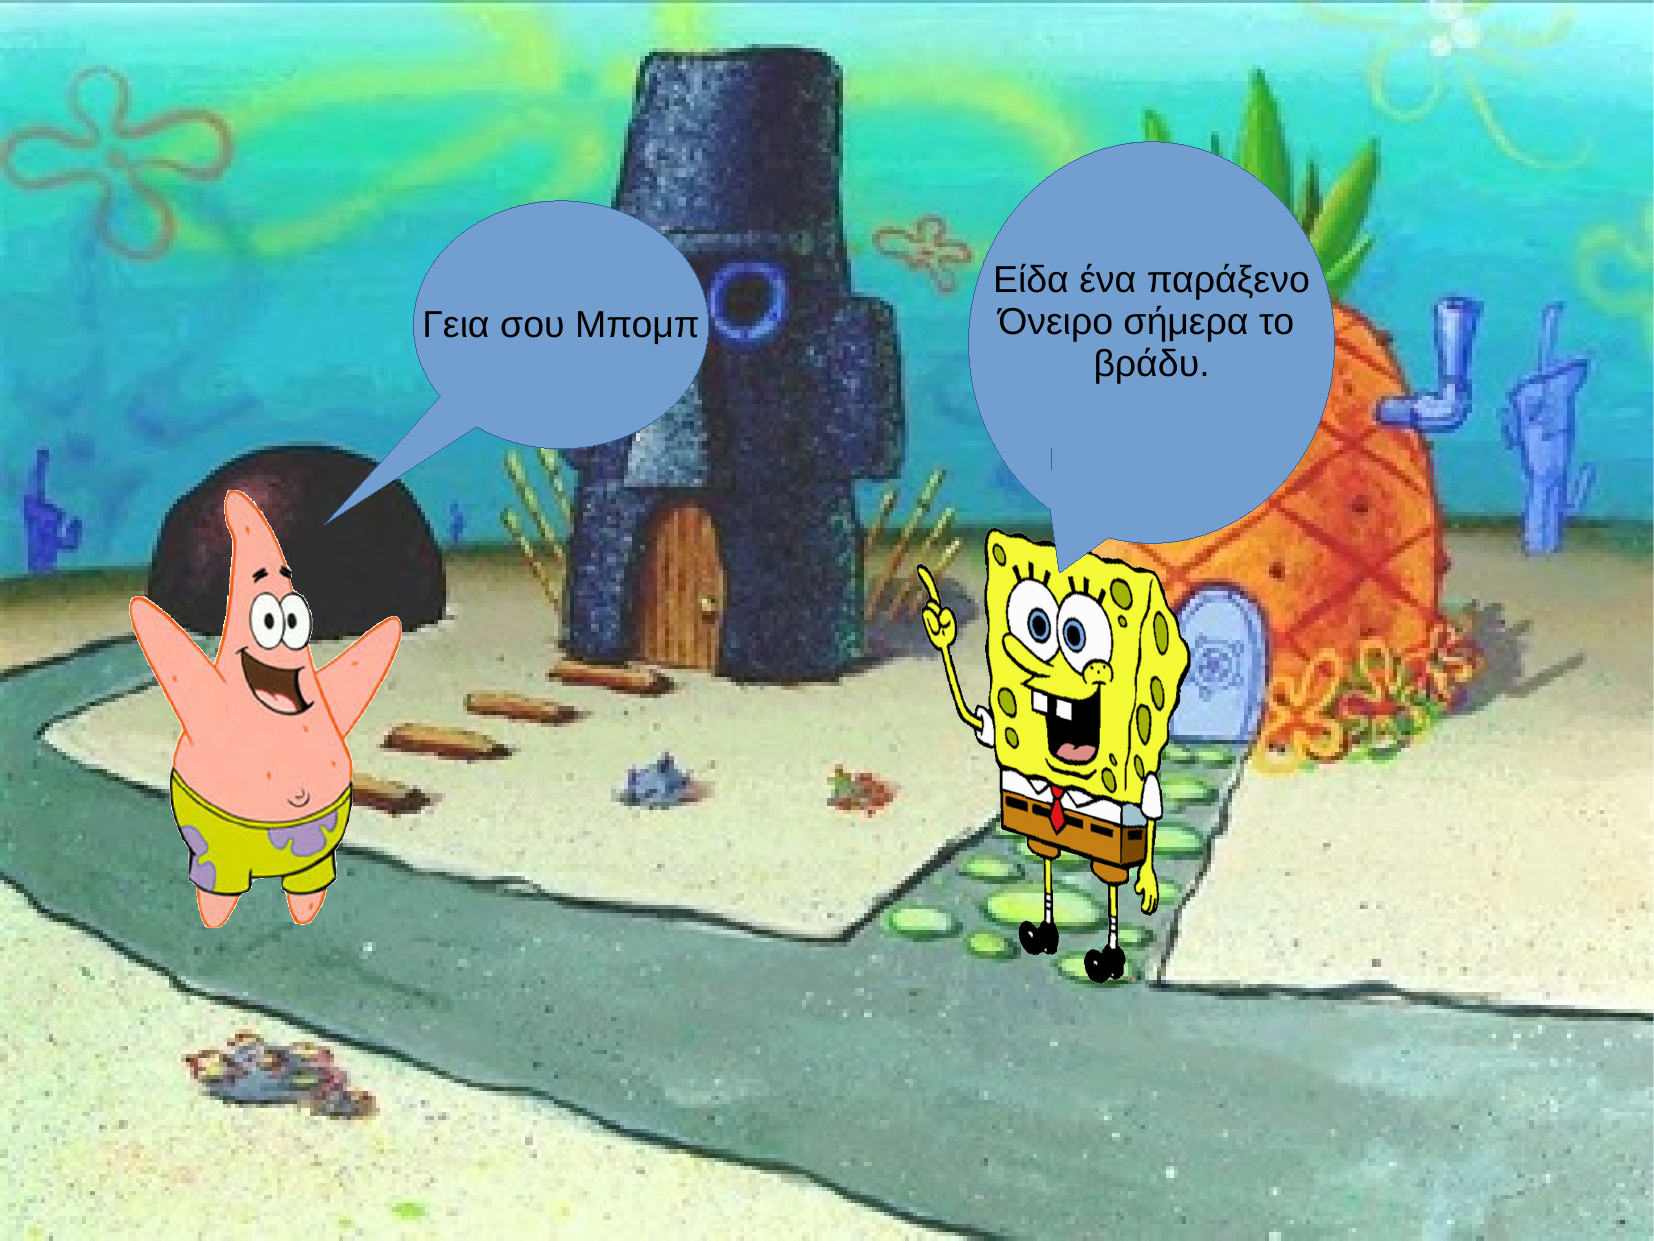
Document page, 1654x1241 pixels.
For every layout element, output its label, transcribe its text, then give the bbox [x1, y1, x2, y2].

picture [0, 0, 1654, 1241]
text_box Είδα ένα παράξενο Όνειρο σήμερα το βράδυ. [968, 141, 1335, 573]
text_box Γεια σου Μπομπ [324, 200, 709, 525]
